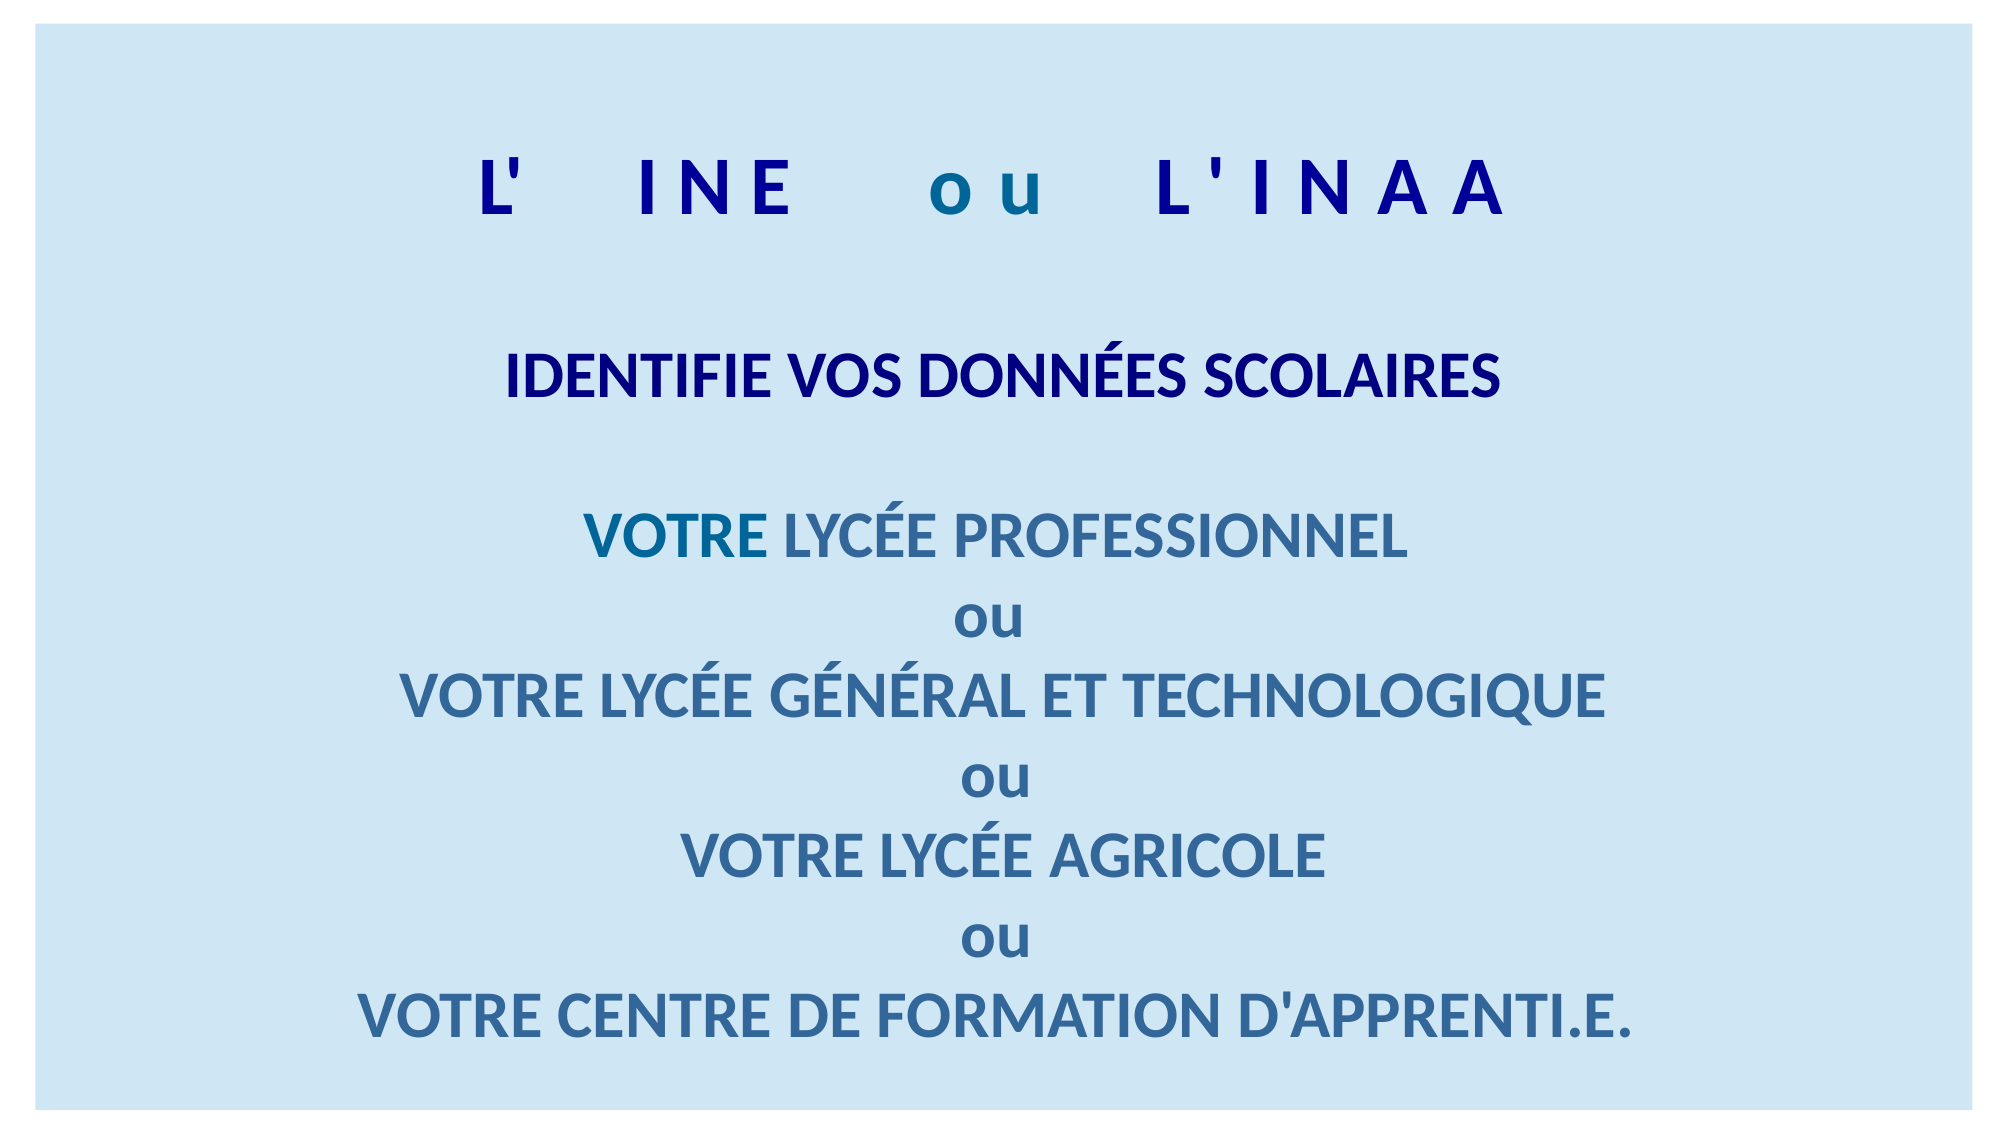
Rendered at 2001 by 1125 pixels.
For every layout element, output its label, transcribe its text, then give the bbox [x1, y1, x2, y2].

title L' I N E ou L'INAA IDENTIFIE VOS DONNÉES SCOLAIRES VOTRE LYCÉE PROFESSIONNEL ou VOTRE LYCÉE GÉNÉRAL ET TECHNOLOGIQUE ou VOTRE LYCÉE AGRICOLE ou VOTRE CENTRE DE FORMATION D'APPRENTI.E. [35, 23, 1973, 1111]
